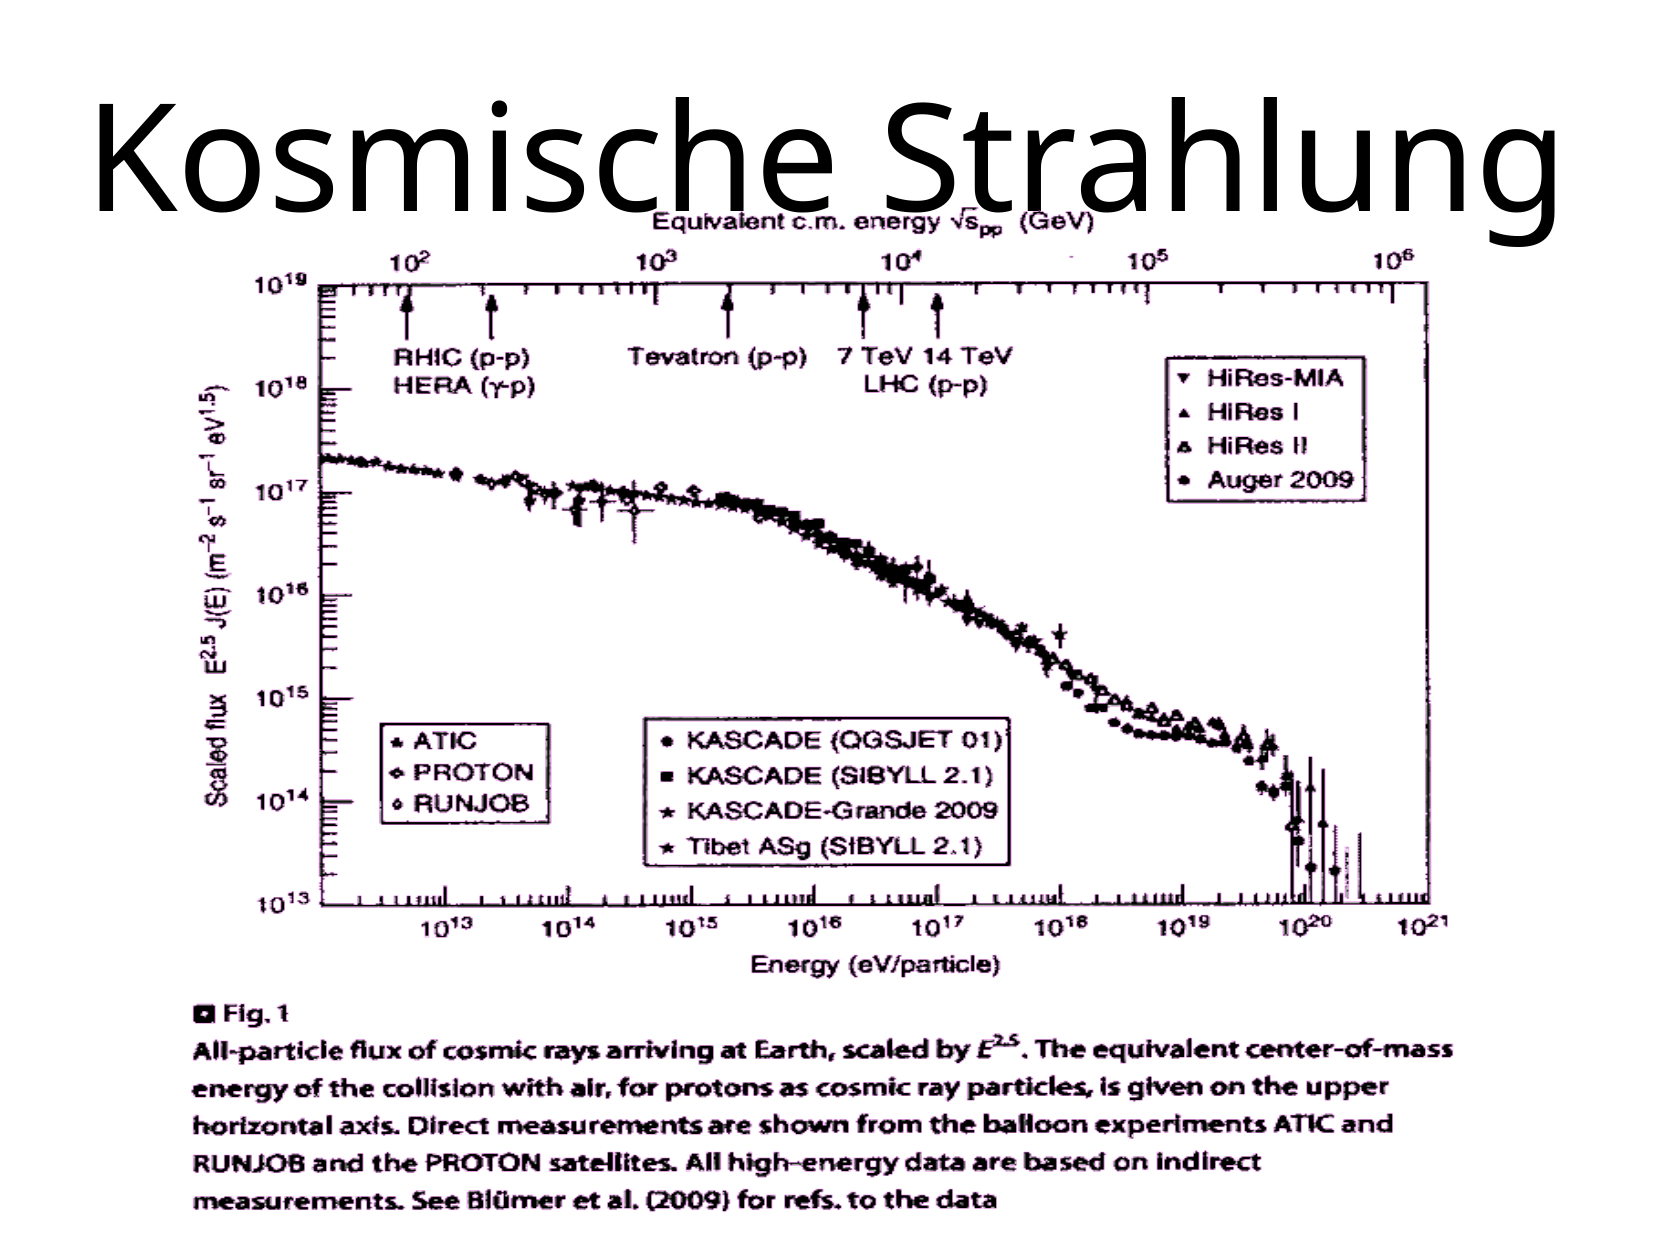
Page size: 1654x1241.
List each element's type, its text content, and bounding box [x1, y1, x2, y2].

title Kosmische Strahlung [82, 49, 1571, 257]
picture [190, 206, 1455, 1213]
